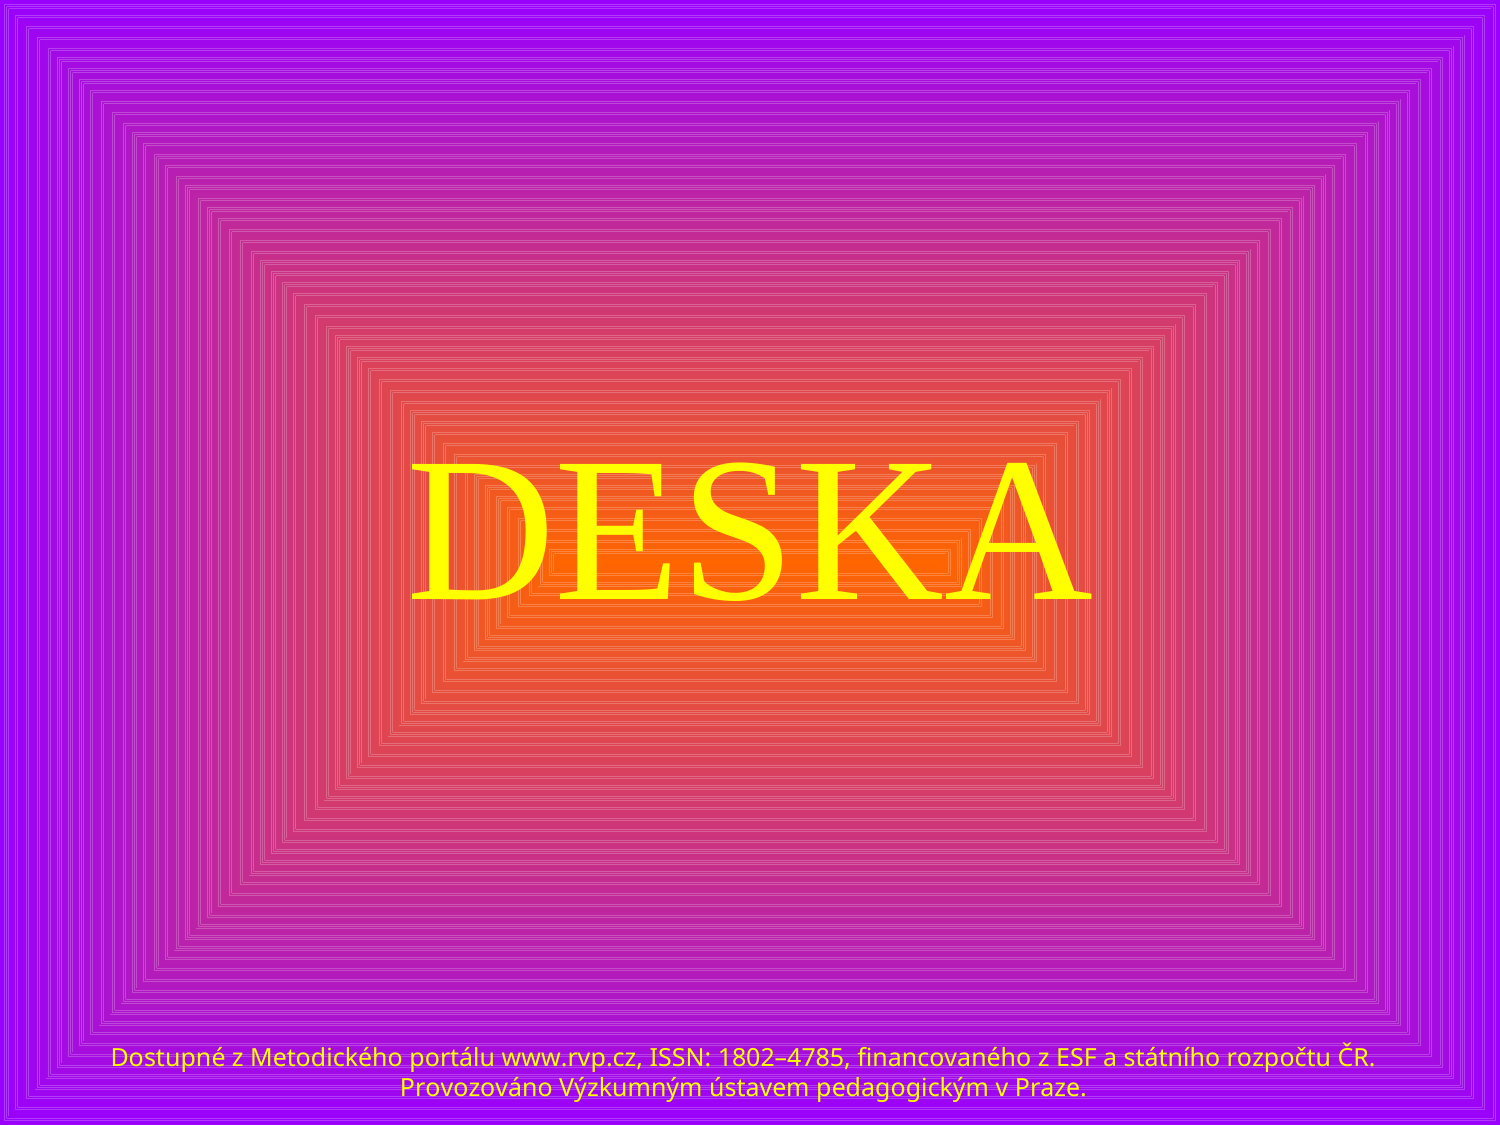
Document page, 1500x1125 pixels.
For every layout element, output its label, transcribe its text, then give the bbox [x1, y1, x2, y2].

text_box Dostupné z Metodického portálu www.rvp.cz, ISSN: 1802–4785, financovaného z ESF a státního rozpočtu ČR. Provozováno Výzkumným ústavem pedagogickým v Praze. [35, 1041, 1454, 1102]
text_box DESKA [0, 385, 1500, 649]
